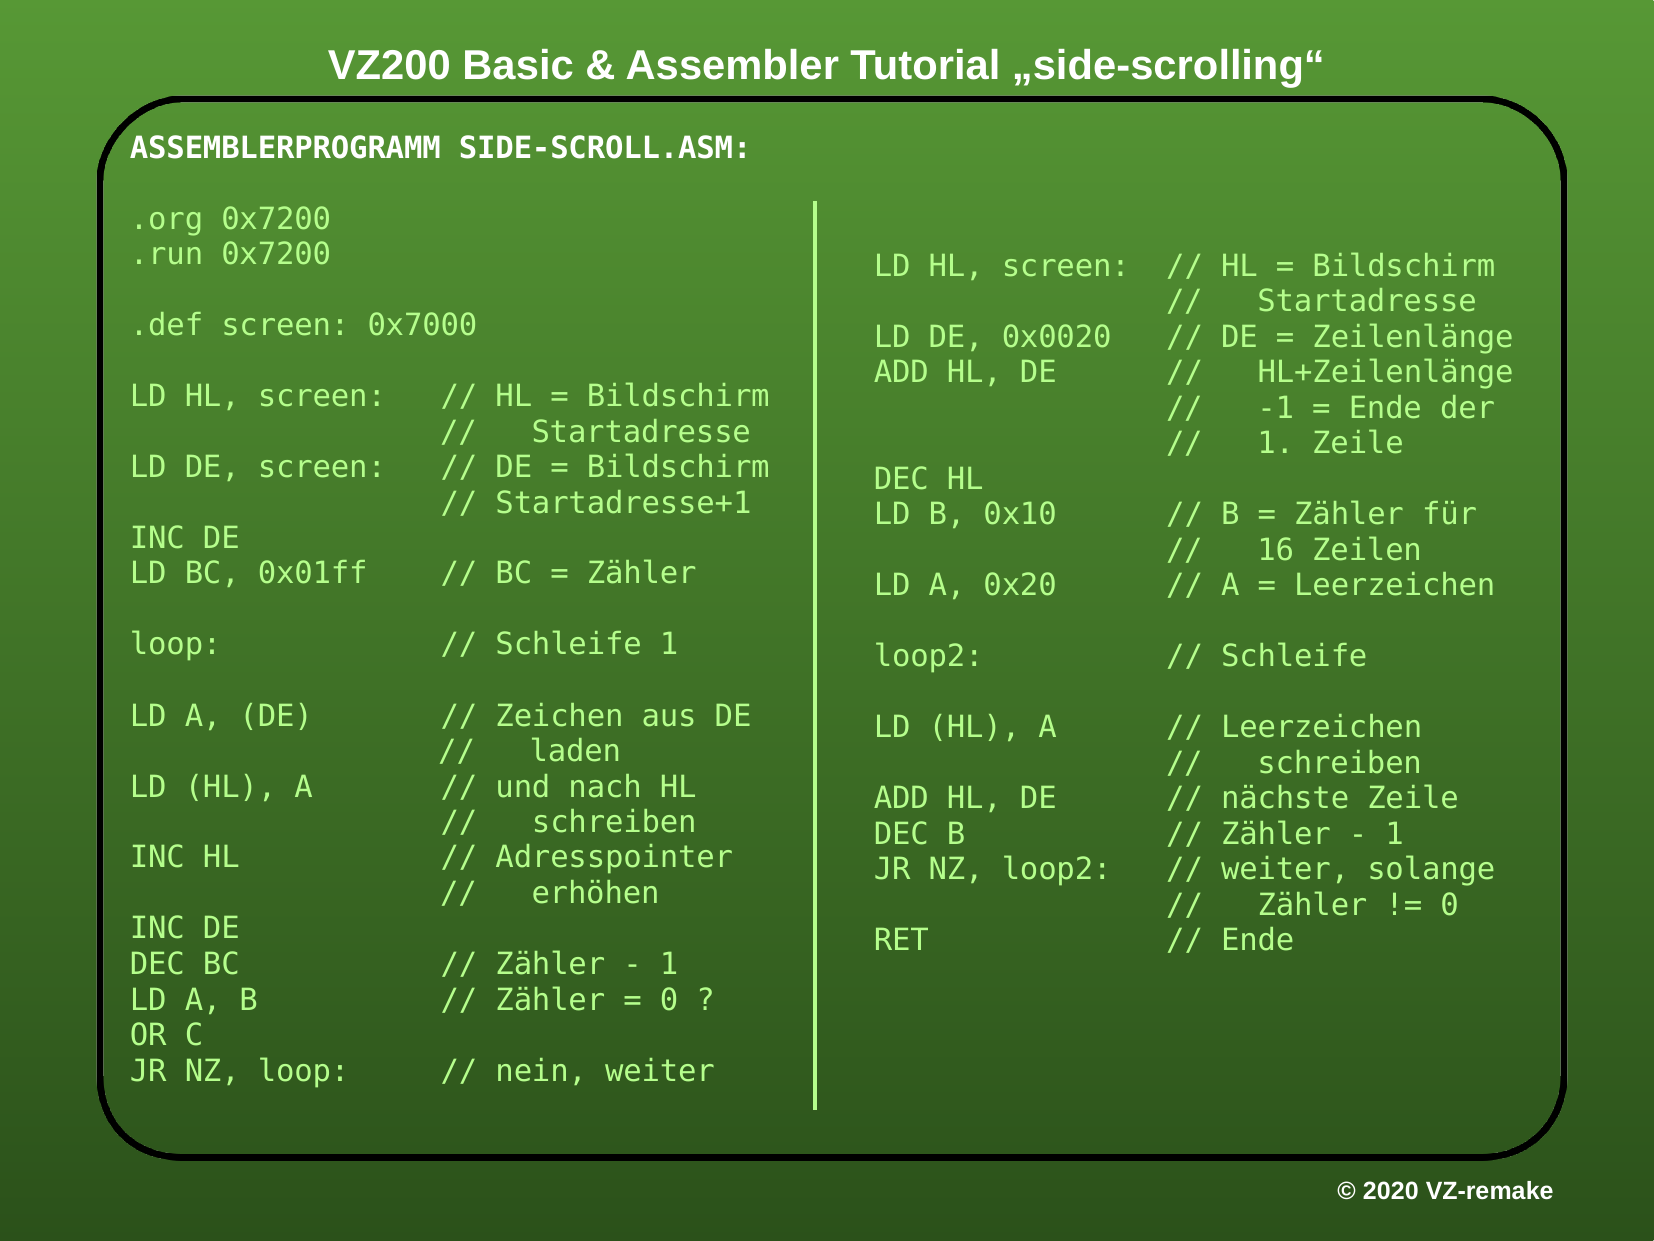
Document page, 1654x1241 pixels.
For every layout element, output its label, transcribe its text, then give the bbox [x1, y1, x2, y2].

picture [1339, 1183, 1354, 1198]
picture [59, 58, 1607, 1199]
picture [1408, 1184, 1413, 1196]
picture [1502, 1188, 1506, 1199]
list ASSEMBLERPROGRAMM SIDE-SCROLL.ASM: .org 0x7200 .run 0x7200 .def screen: 0x7000 LD HL, screen: // HL = Bildschirm // Startadresse LD DE, screen: // DE = Bildschirm // Startadresse+1 INC DE LD BC, 0x01ff // BC = Zähler loop: // Schleife 1 LD A, (DE) // Zeichen aus DE // laden LD (HL), A // und nach HL // schreiben INC HL // Adresspointer // erhöhen INC DE DEC BC // Zähler - 1 LD A, B // Zähler = 0 ? OR C JR NZ, loop: // nein, weiter [129, 129, 780, 1111]
title VZ200 Basic & Assembler Tutorial „side-scrolling“ [82, 35, 1571, 95]
list LD HL, screen: // HL = Bildschirm // Startadresse LD DE, 0x0020 // DE = Zeilenlänge ADD HL, DE // HL+Zeilenlänge // -1 = Ende der // 1. Zeile DEC HL LD B, 0x10 // B = Zähler für // 16 Zeilen LD A, 0x20 // A = Leerzeichen loop2: // Schleife LD (HL), A // Leerzeichen // schreiben ADD HL, DE // nächste Zeile DEC B // Zähler - 1 JR NZ, loop2: // weiter, solange // Zähler != 0 RET // Ende [874, 212, 1548, 1111]
picture [1380, 1184, 1385, 1196]
